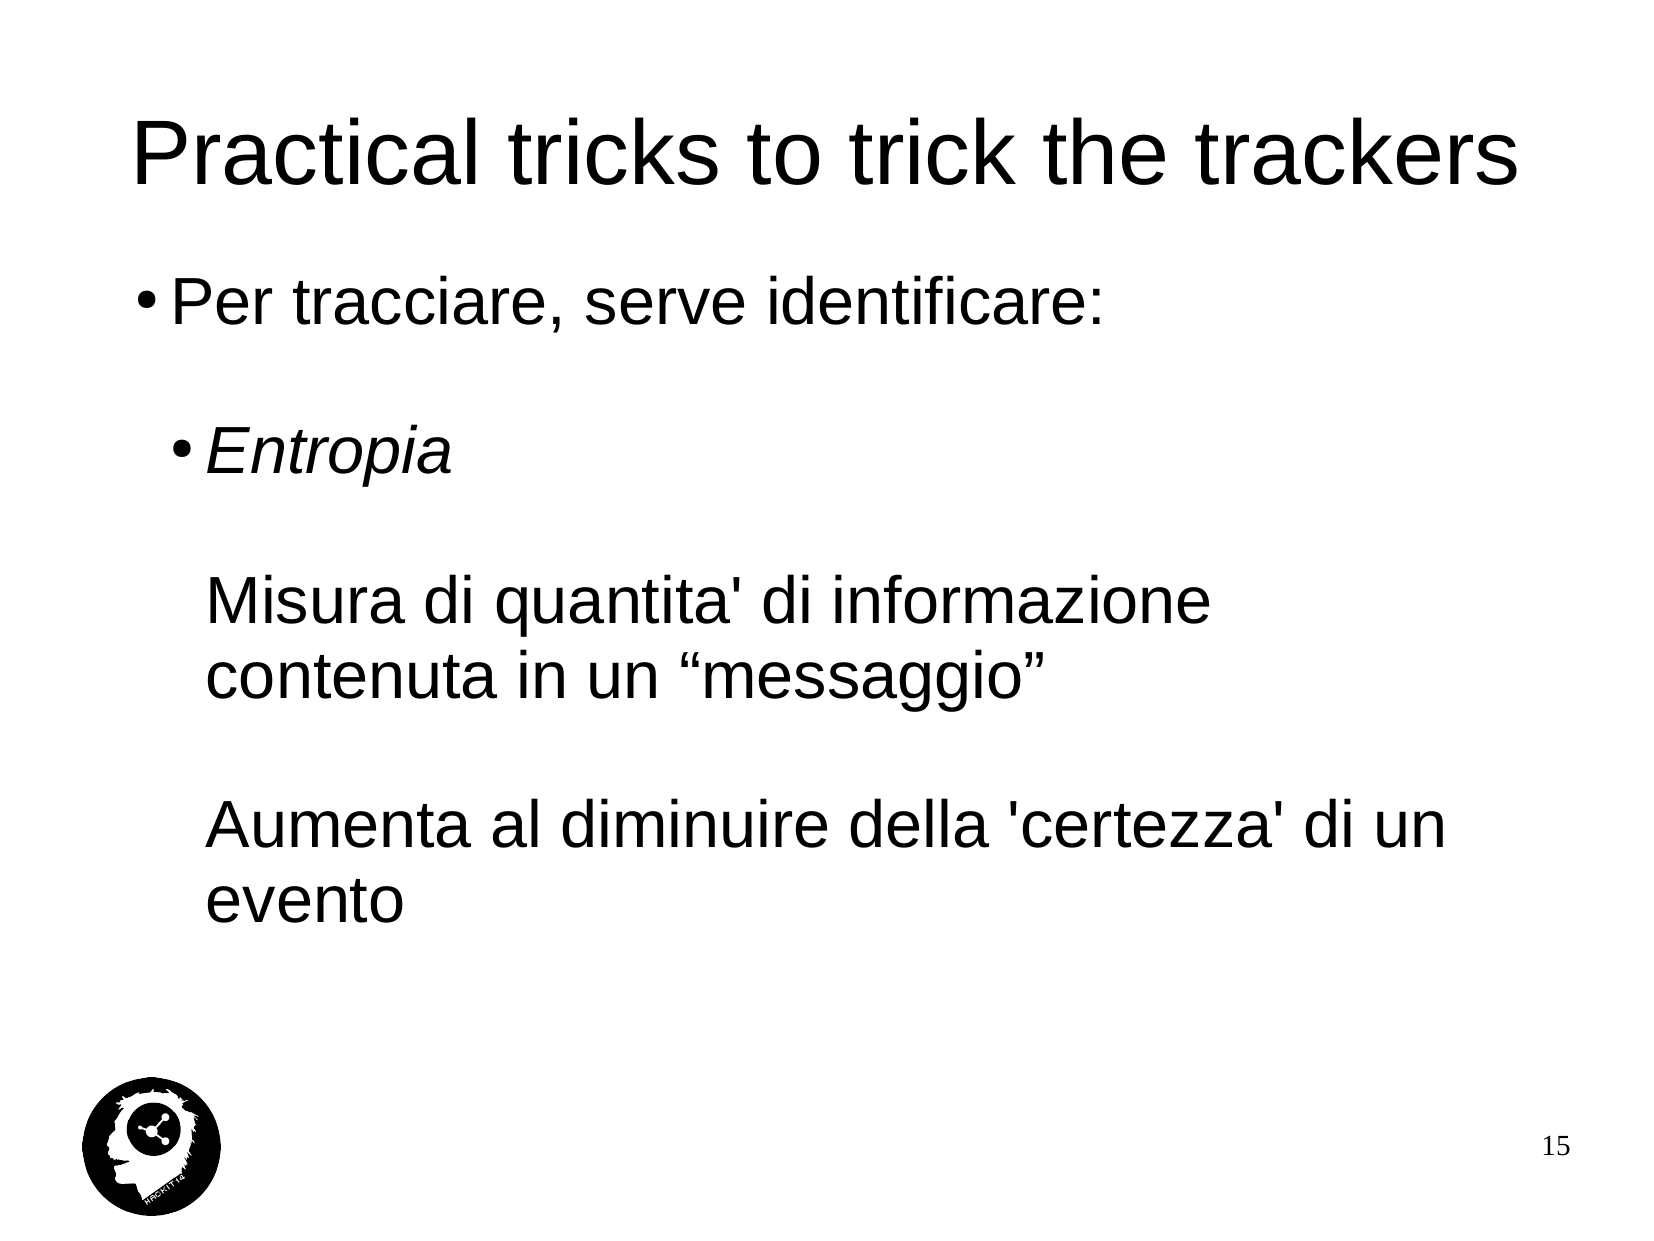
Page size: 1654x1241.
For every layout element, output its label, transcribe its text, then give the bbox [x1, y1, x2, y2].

text_box Per tracciare, serve identificare: Entropia Misura di quantita' di informazione contenuta in un “messaggio” Aumenta al diminuire della 'certezza' di un evento [120, 256, 1531, 1169]
picture [82, 1077, 221, 1216]
title Practical tricks to trick the trackers [82, 49, 1571, 257]
